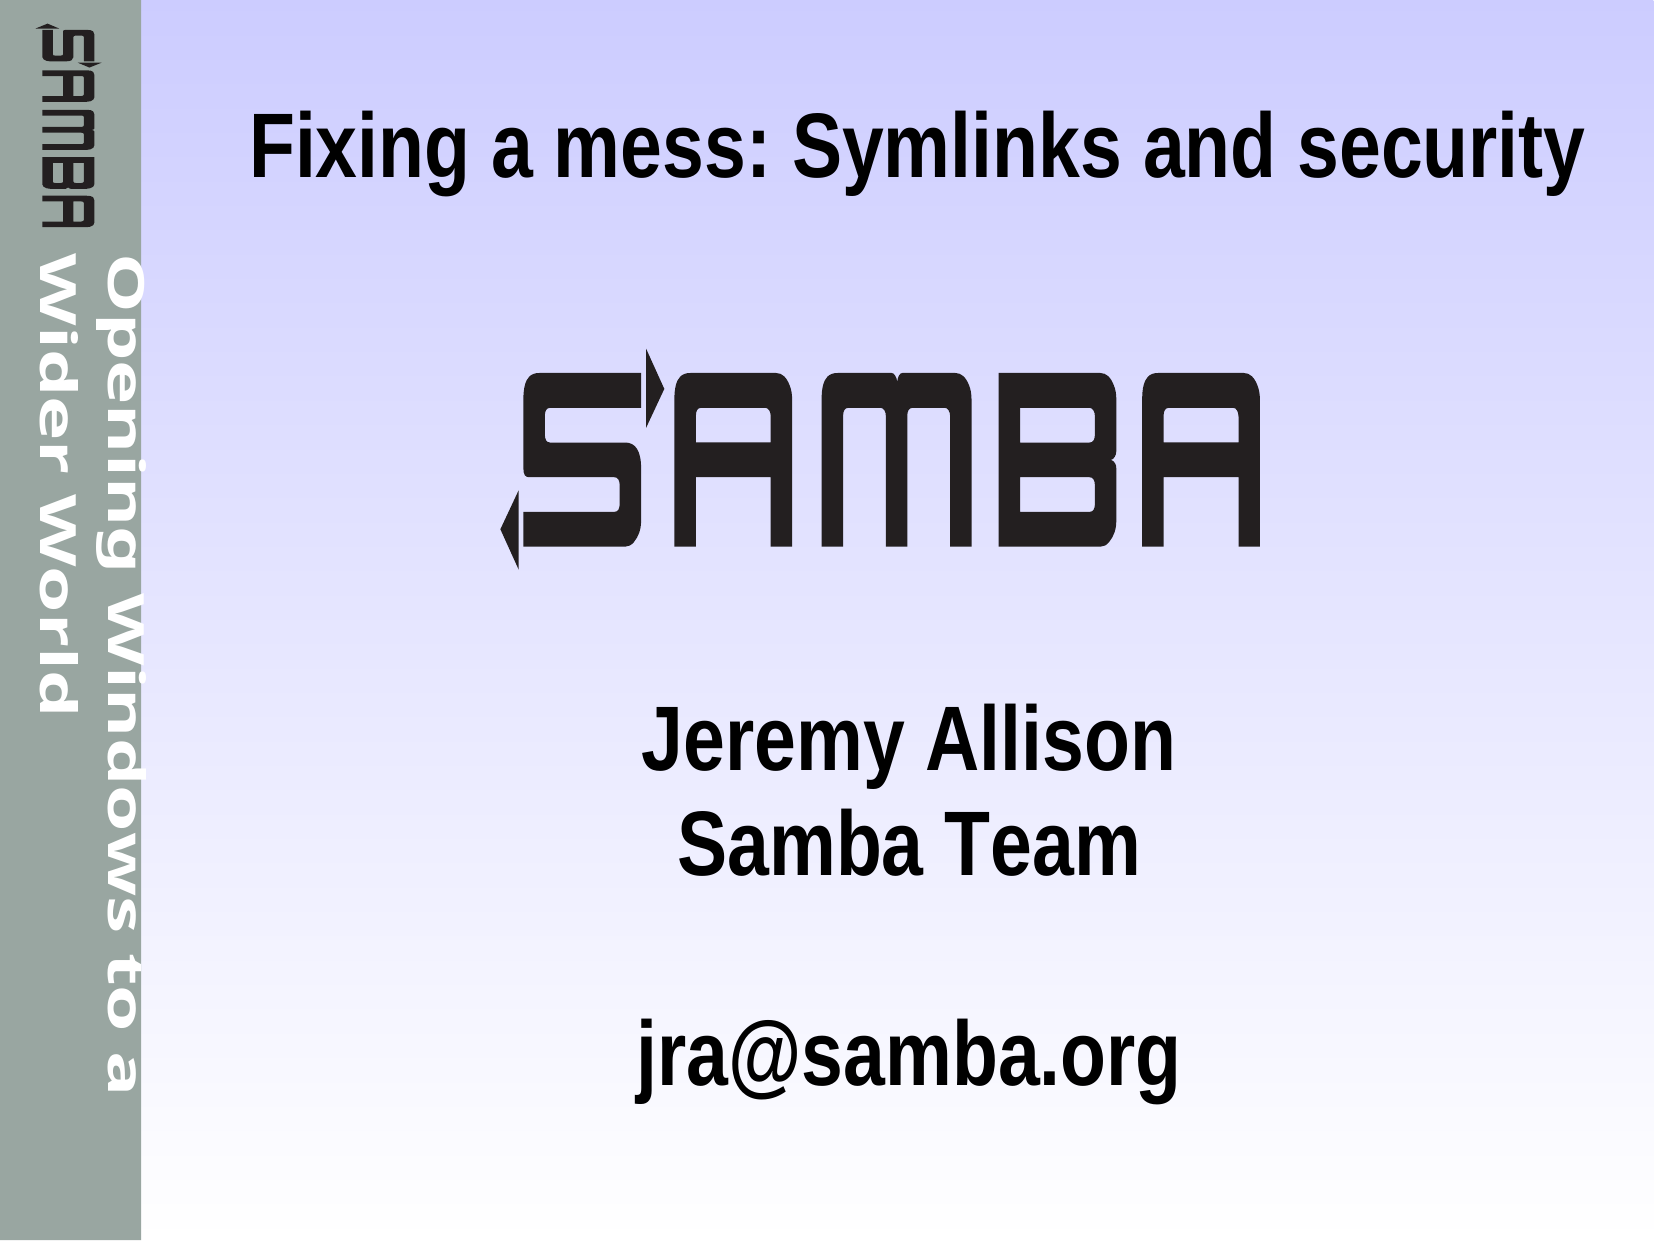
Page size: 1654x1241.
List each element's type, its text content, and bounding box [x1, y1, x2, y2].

picture [500, 348, 1260, 570]
title Fixing a mess: Symlinks and security [212, 38, 1625, 250]
title Jeremy Allison Samba Team jra@samba.org [203, 635, 1616, 1155]
